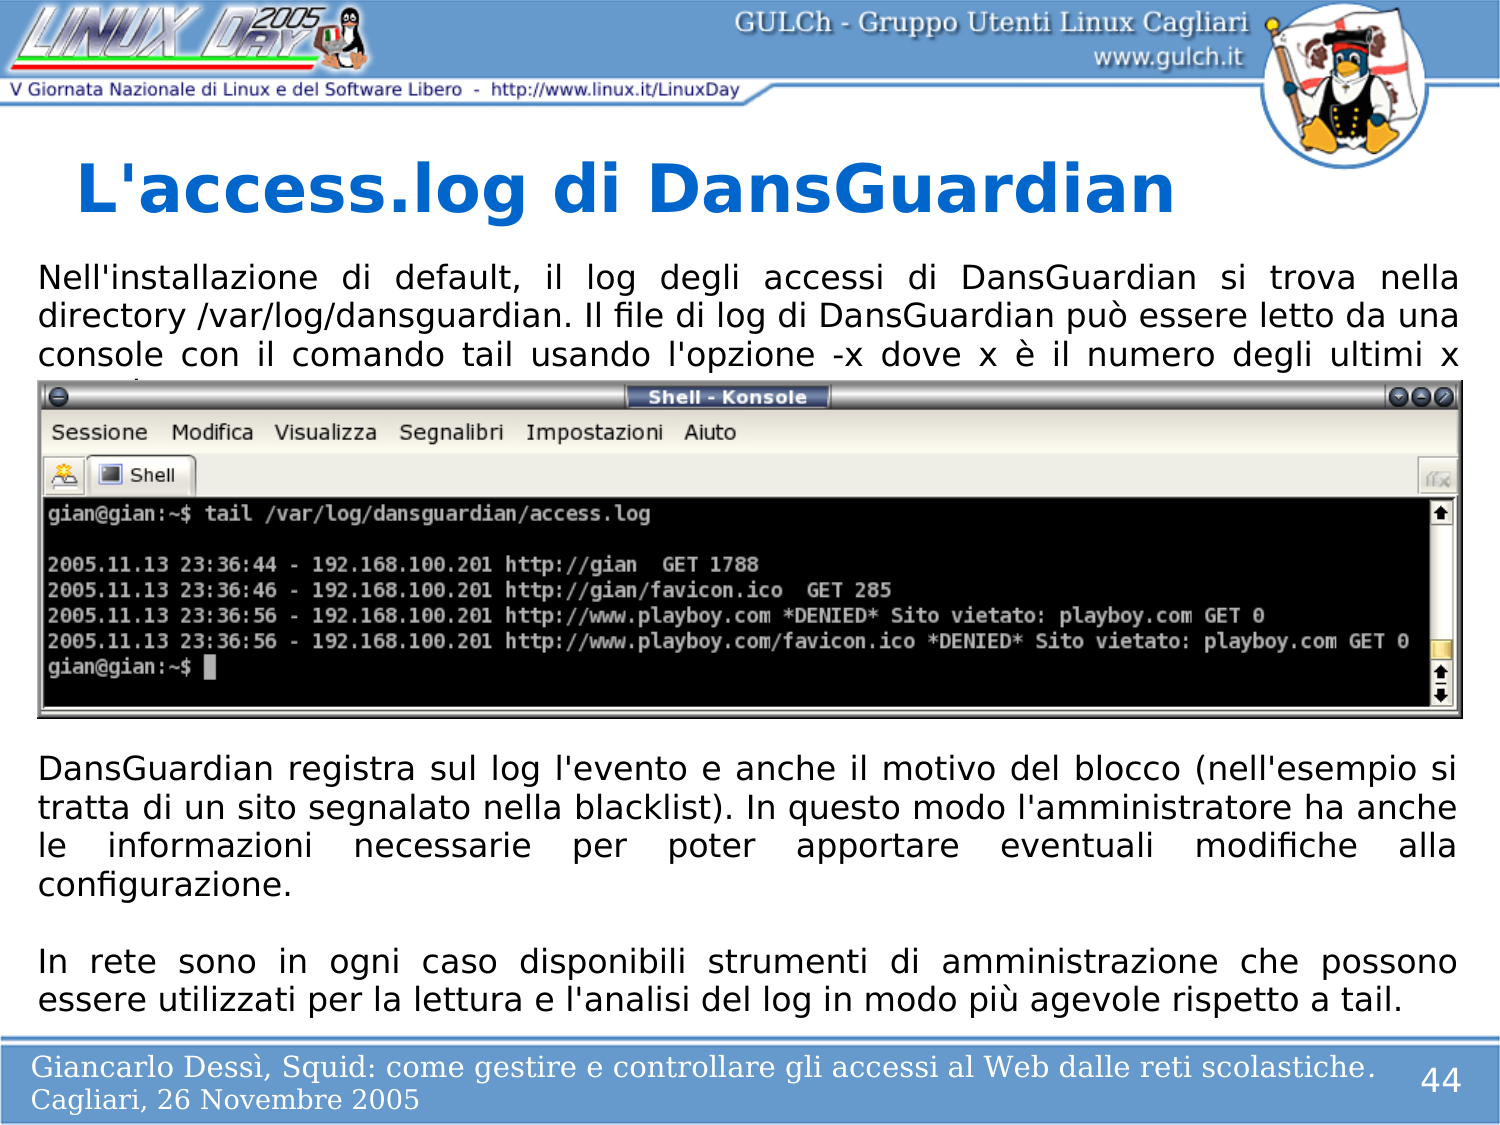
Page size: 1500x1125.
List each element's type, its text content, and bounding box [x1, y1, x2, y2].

picture [0, 0, 1500, 1125]
text_box L'access.log di DansGuardian [75, 150, 1177, 229]
text_box Nell'installazione di default, il log degli accessi di DansGuardian si trova nella directory /var/log/dansguardian. Il file di log di DansGuardian può essere letto da una console con il comando tail usando l'opzione -x dove x è il numero degli ultimi x eventi [37, 258, 1463, 375]
text_box DansGuardian registra sul log l'evento e anche il motivo del blocco (nell'esempio si tratta di un sito segnalato nella blacklist). In questo modo l'amministratore ha anche le informazioni necessarie per poter apportare eventuali modifiche alla configurazione. In rete sono in ogni caso disponibili strumenti di amministrazione che possono essere utilizzati per la lettura e l'analisi del log in modo più agevole rispetto a tail. [37, 750, 1463, 982]
